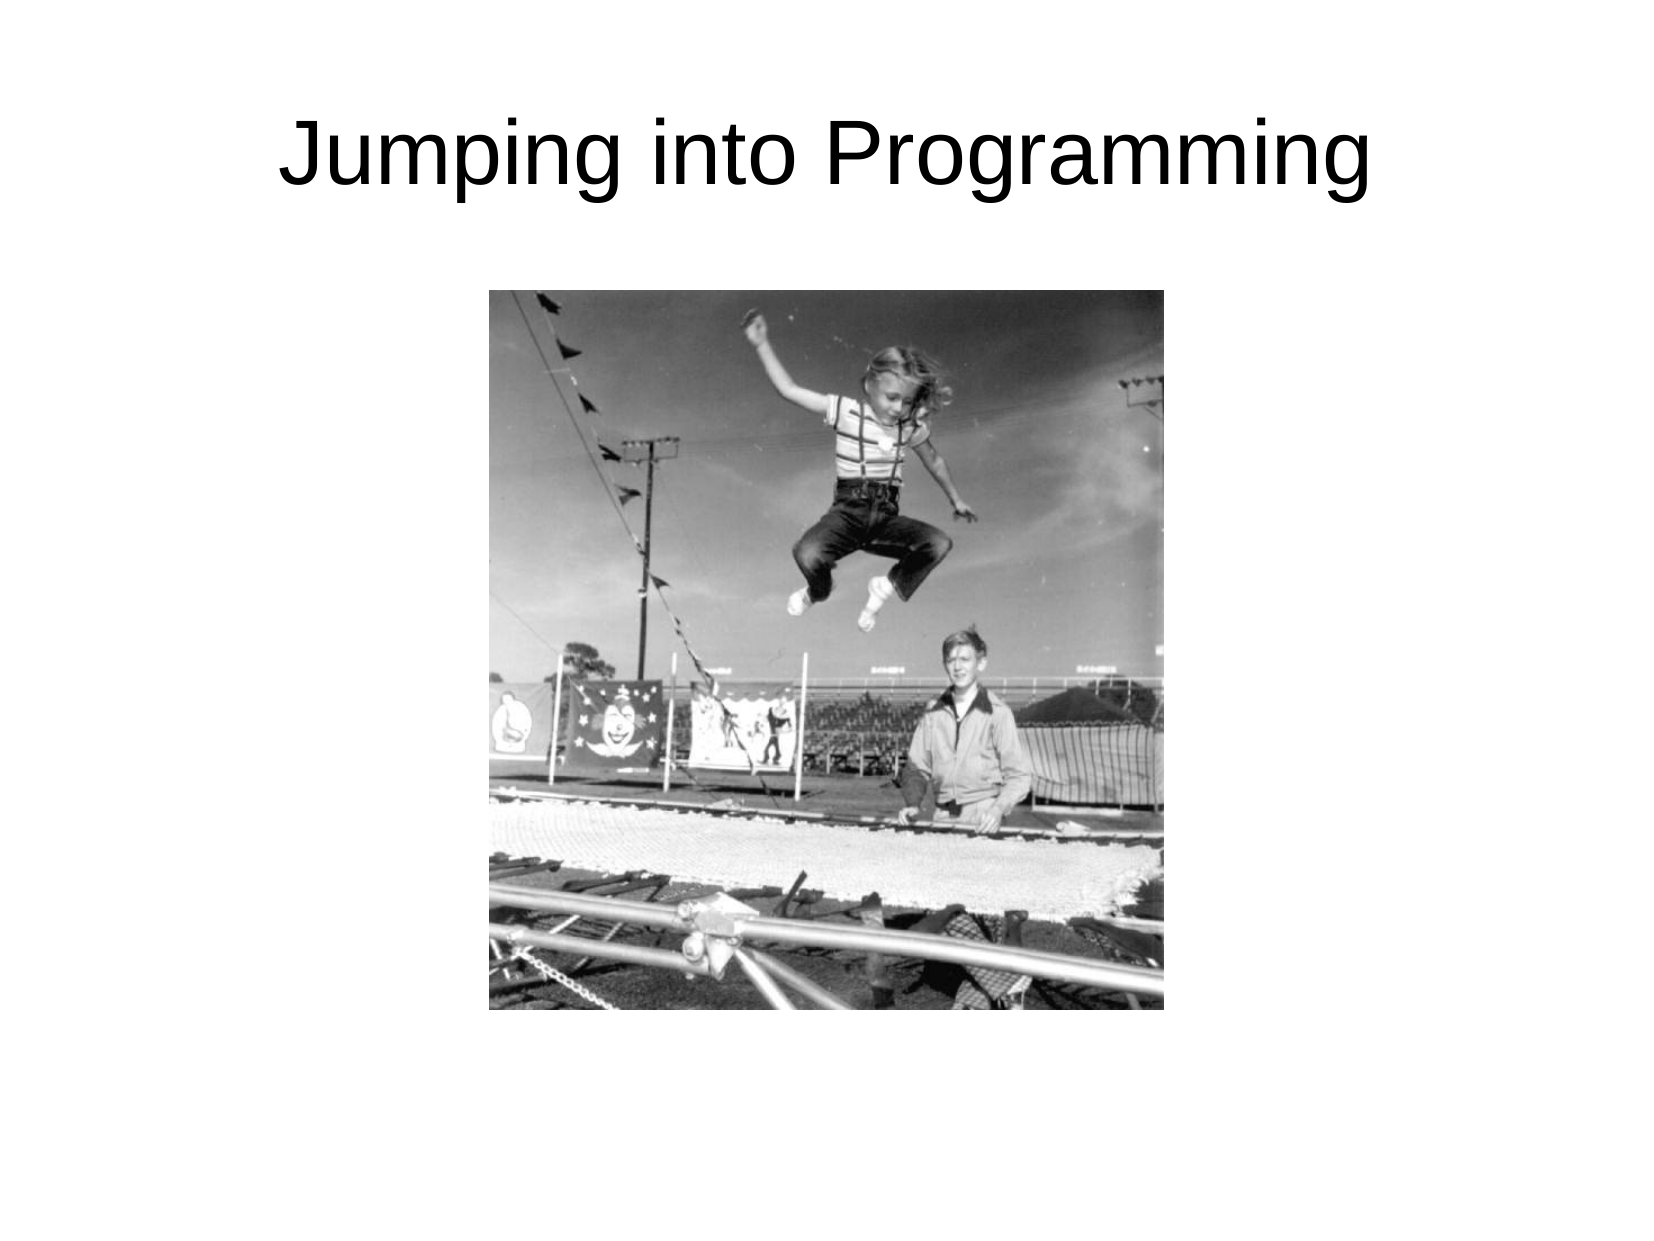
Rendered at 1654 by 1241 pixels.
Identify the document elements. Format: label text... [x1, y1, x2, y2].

picture [489, 290, 1164, 1010]
title Jumping into Programming [82, 49, 1571, 257]
